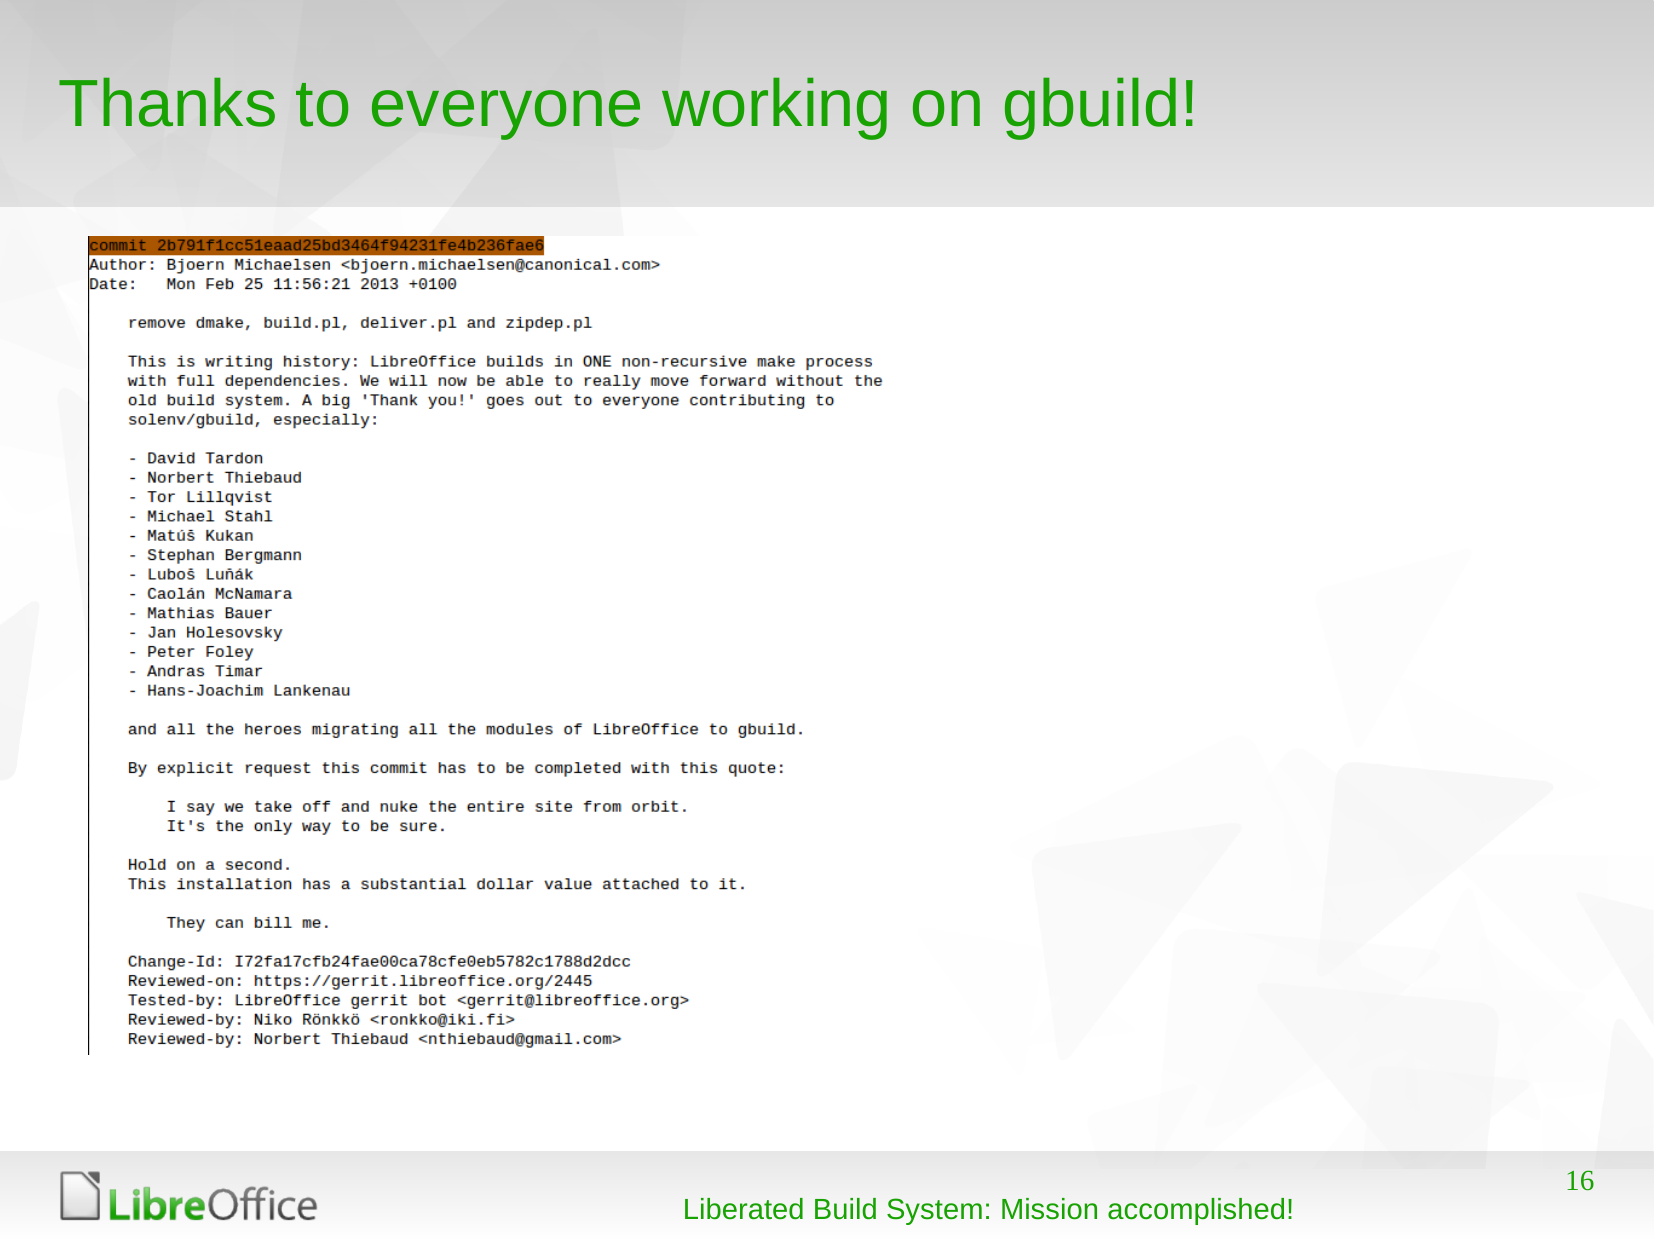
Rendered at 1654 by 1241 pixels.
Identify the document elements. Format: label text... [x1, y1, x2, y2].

picture [0, 0, 1654, 1169]
title Thanks to everyone working on gbuild! [59, 29, 1595, 178]
picture [41, 1152, 337, 1240]
